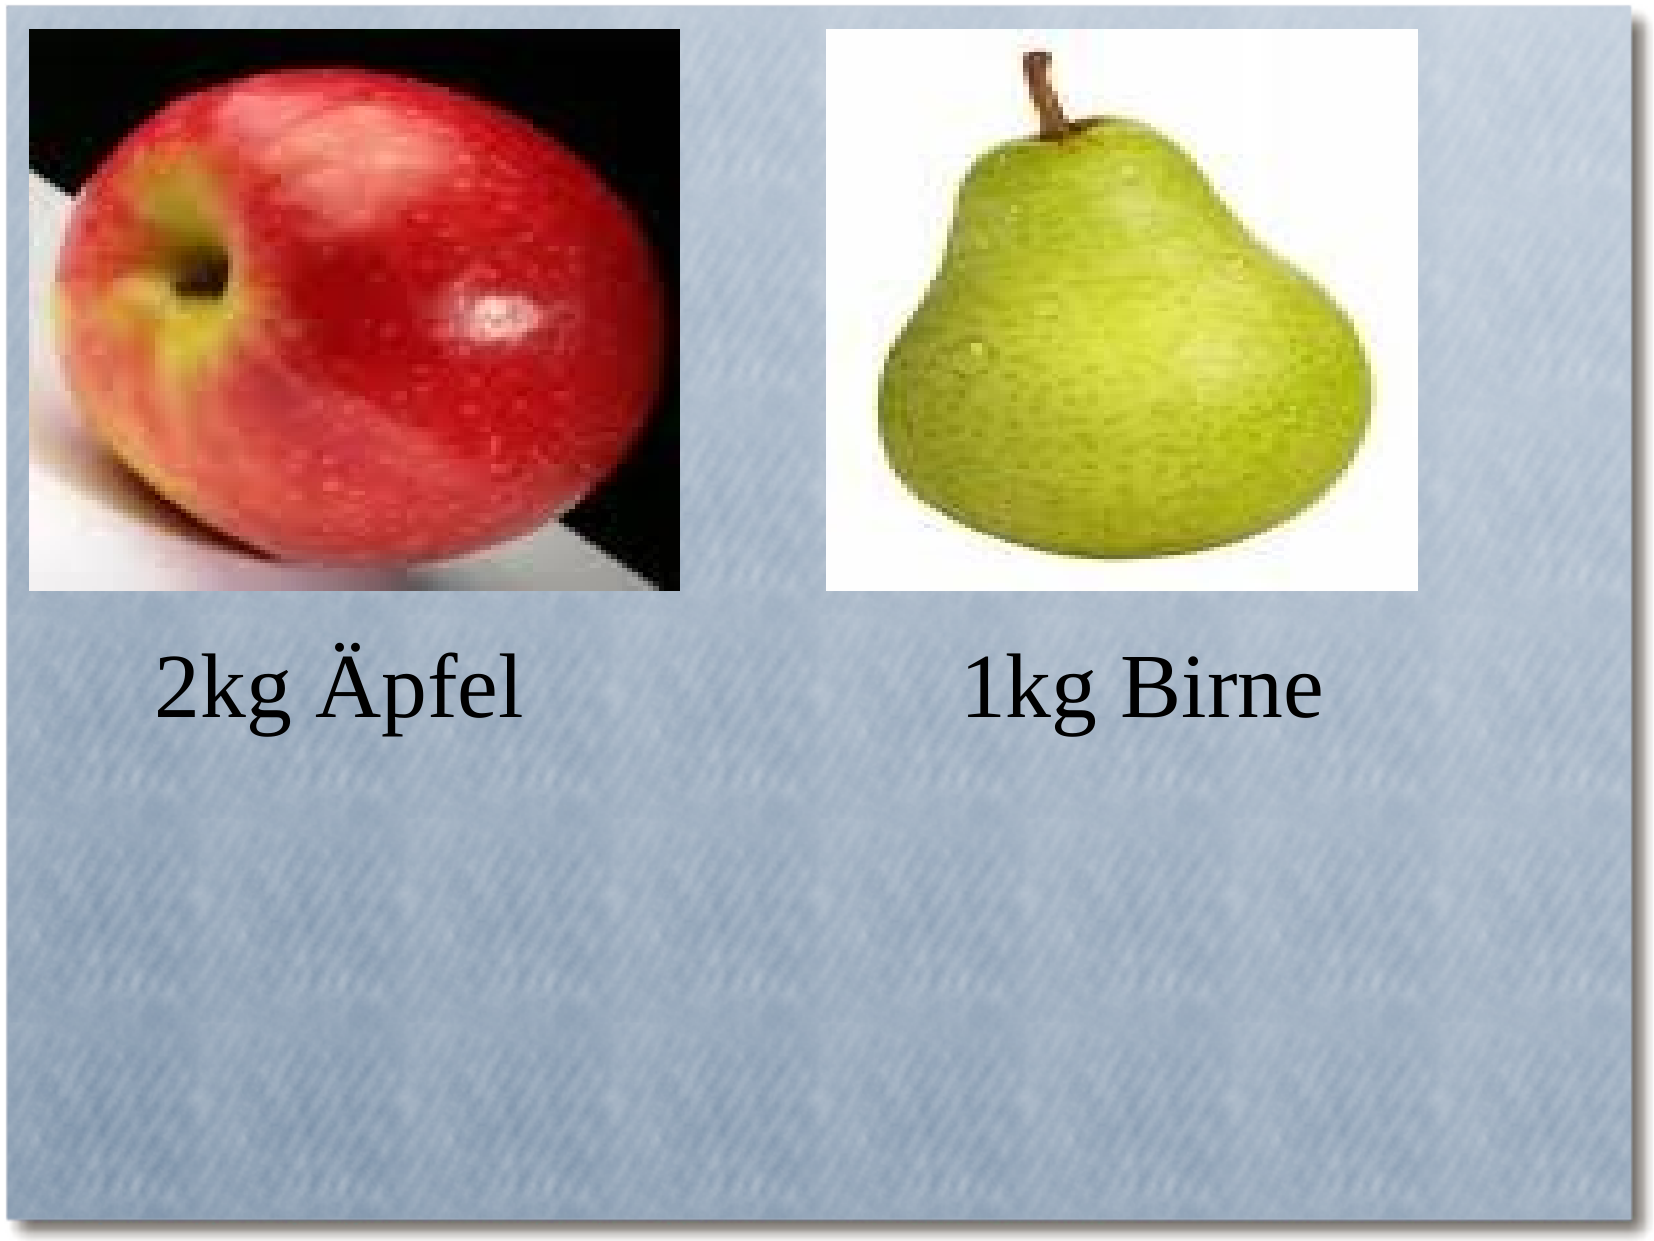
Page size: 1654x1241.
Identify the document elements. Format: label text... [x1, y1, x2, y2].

title 2kg Äpfel 1kg Birne [34, 590, 1447, 783]
picture [0, 0, 1654, 1241]
